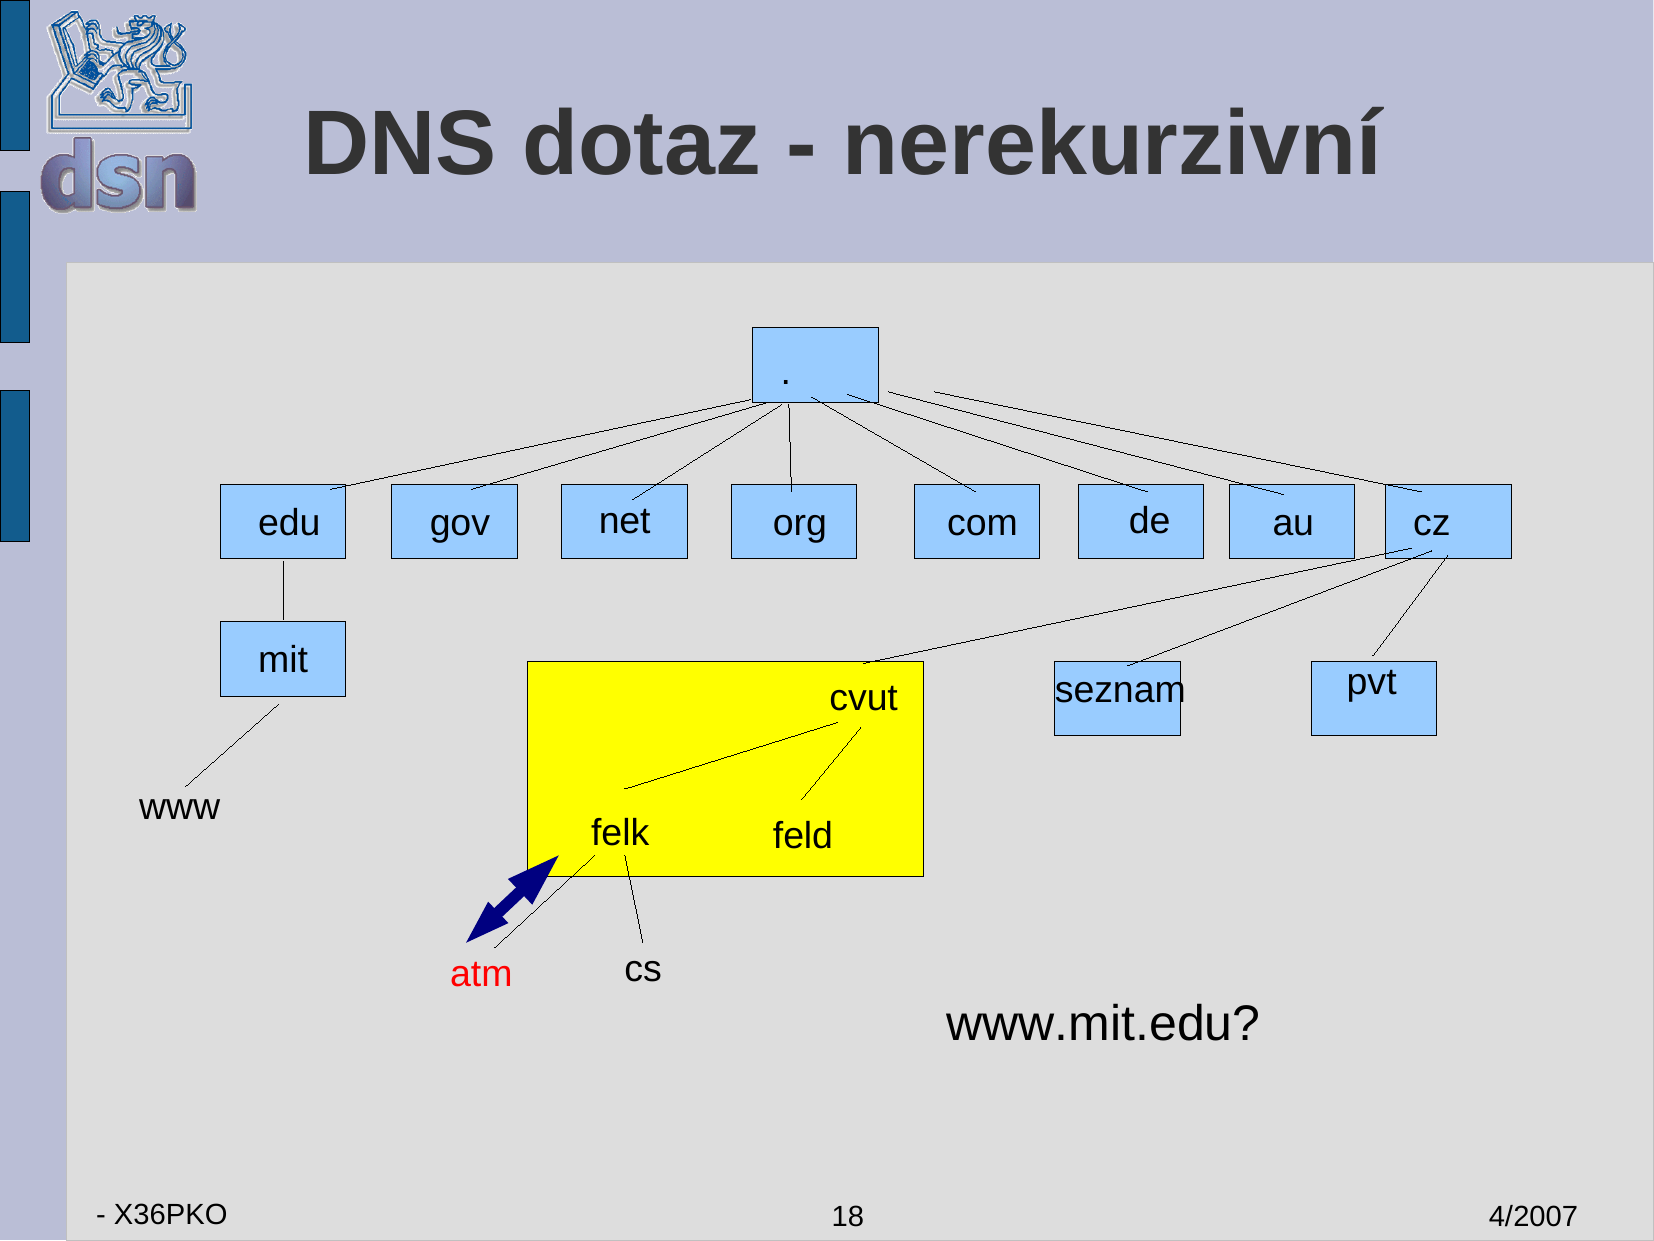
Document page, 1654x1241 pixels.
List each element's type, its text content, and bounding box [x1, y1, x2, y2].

text_box . [765, 343, 807, 401]
text_box [752, 327, 879, 403]
text_box edu [243, 494, 336, 552]
text_box www.mit.edu? [932, 987, 1276, 1059]
text_box [391, 484, 518, 559]
text_box [527, 661, 924, 877]
text_box felk [576, 804, 665, 862]
text_box [1229, 484, 1355, 559]
text_box mit [220, 621, 346, 697]
text_box pvt [1331, 653, 1412, 711]
text_box [914, 484, 1040, 559]
text_box net [583, 491, 666, 549]
text_box [220, 484, 346, 559]
picture [10, 10, 223, 230]
text_box au [1257, 494, 1329, 552]
text_box gov [414, 494, 505, 552]
text_box [561, 484, 688, 559]
text_box org [758, 494, 842, 552]
text_box feld [758, 806, 849, 864]
title DNS dotaz - nerekurzivní [210, 39, 1478, 247]
text_box [1311, 661, 1437, 736]
text_box [1054, 718, 1181, 736]
text_box [731, 484, 857, 559]
text_box [1078, 484, 1204, 559]
text_box seznam [1039, 660, 1201, 718]
text_box atm [435, 945, 528, 1002]
text_box com [932, 494, 1033, 552]
text_box cvut [814, 668, 913, 726]
text_box de [1114, 491, 1186, 549]
text_box cs [609, 940, 677, 997]
text_box www [124, 778, 233, 836]
text_box [1385, 484, 1512, 559]
text_box cz [1398, 494, 1466, 552]
